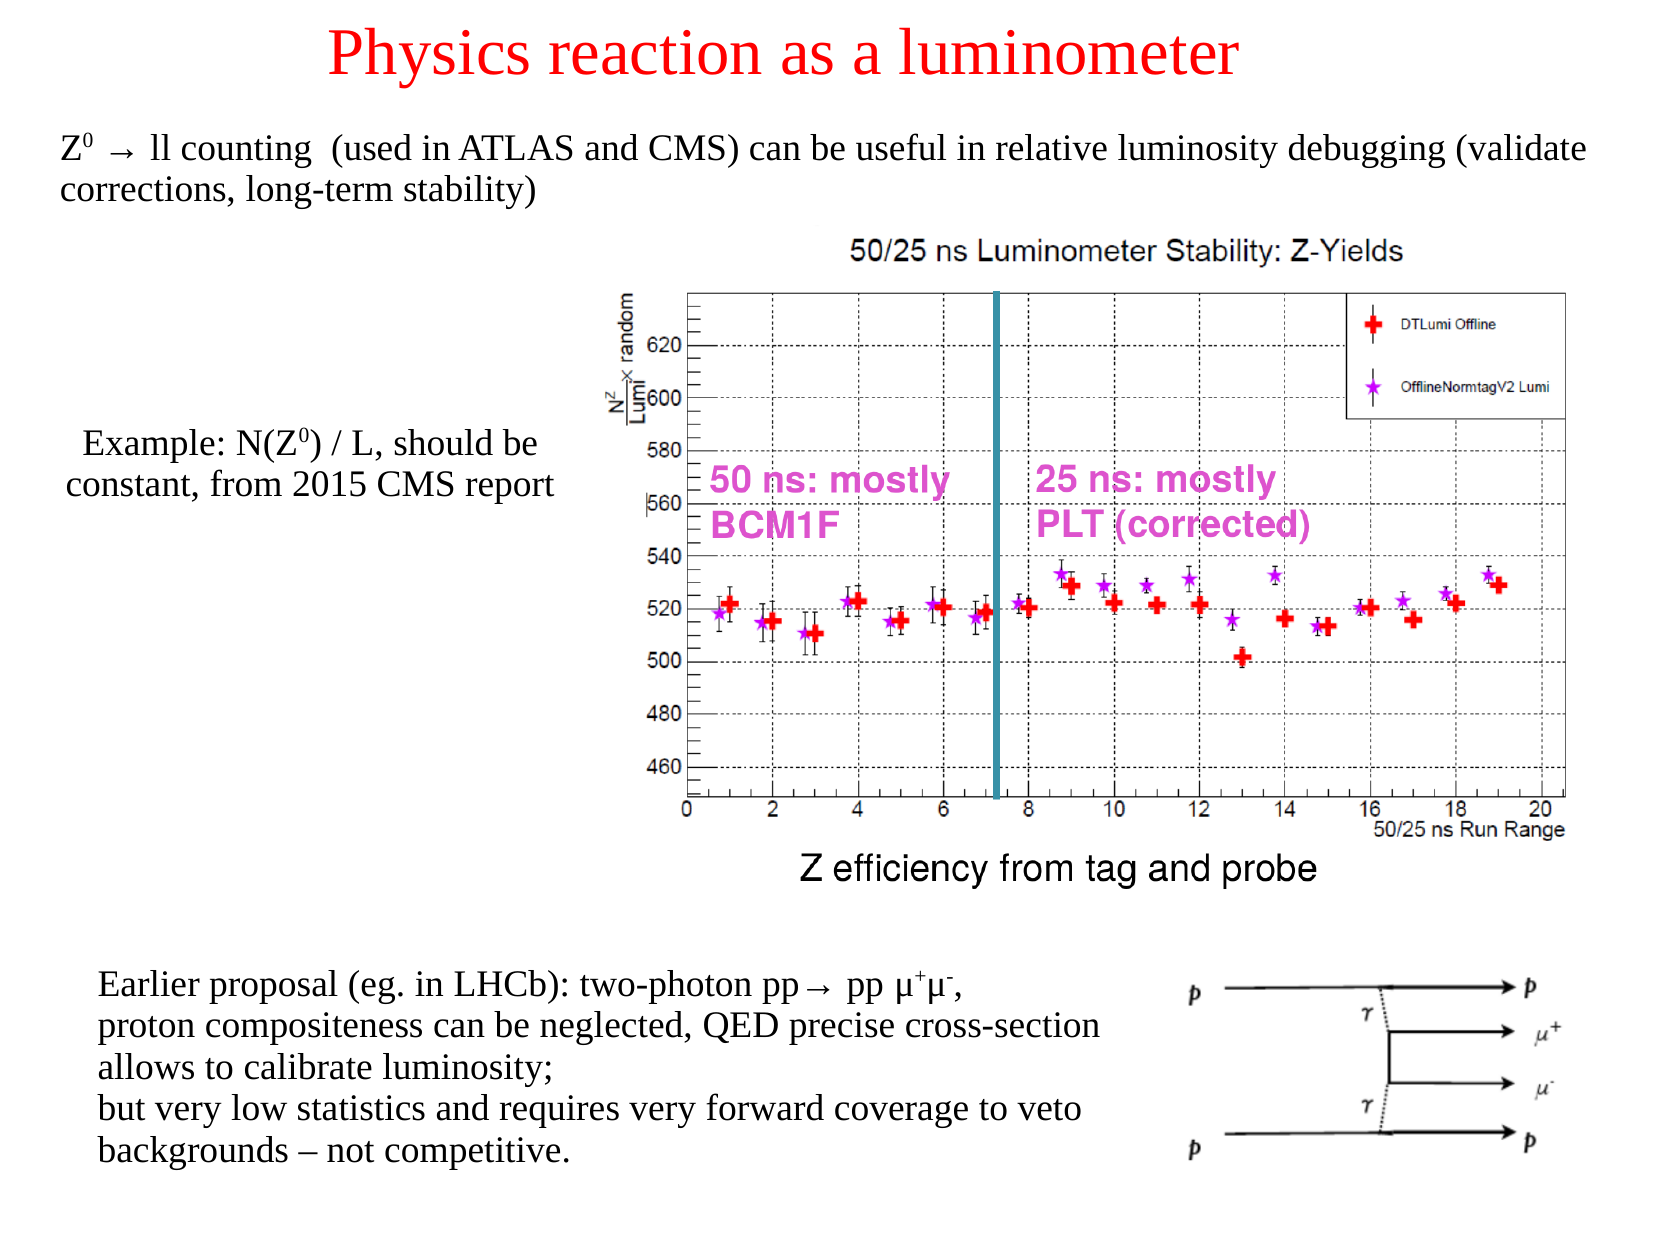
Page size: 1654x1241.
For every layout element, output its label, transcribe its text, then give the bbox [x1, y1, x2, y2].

text_box Z0 → ll counting (used in ATLAS and CMS) can be useful in relative luminosity debugging (validate corrections, long-term stability) [44, 119, 1608, 342]
picture [1121, 956, 1600, 1179]
picture [601, 225, 1570, 896]
text_box Physics reaction as a luminometer [177, 7, 1393, 119]
text_box Earlier proposal (eg. in LHCb): two-photon pp→ pp μ+μ-, proton compositeness can be neglected, QED precise cross-section allows to calibrate luminosity; but very low statistics and requires very forward coverage to veto backgrounds – not competitive. [82, 955, 1122, 1178]
text_box Example: N(Z0) / L, should be constant, from 2015 CMS report [45, 414, 576, 637]
